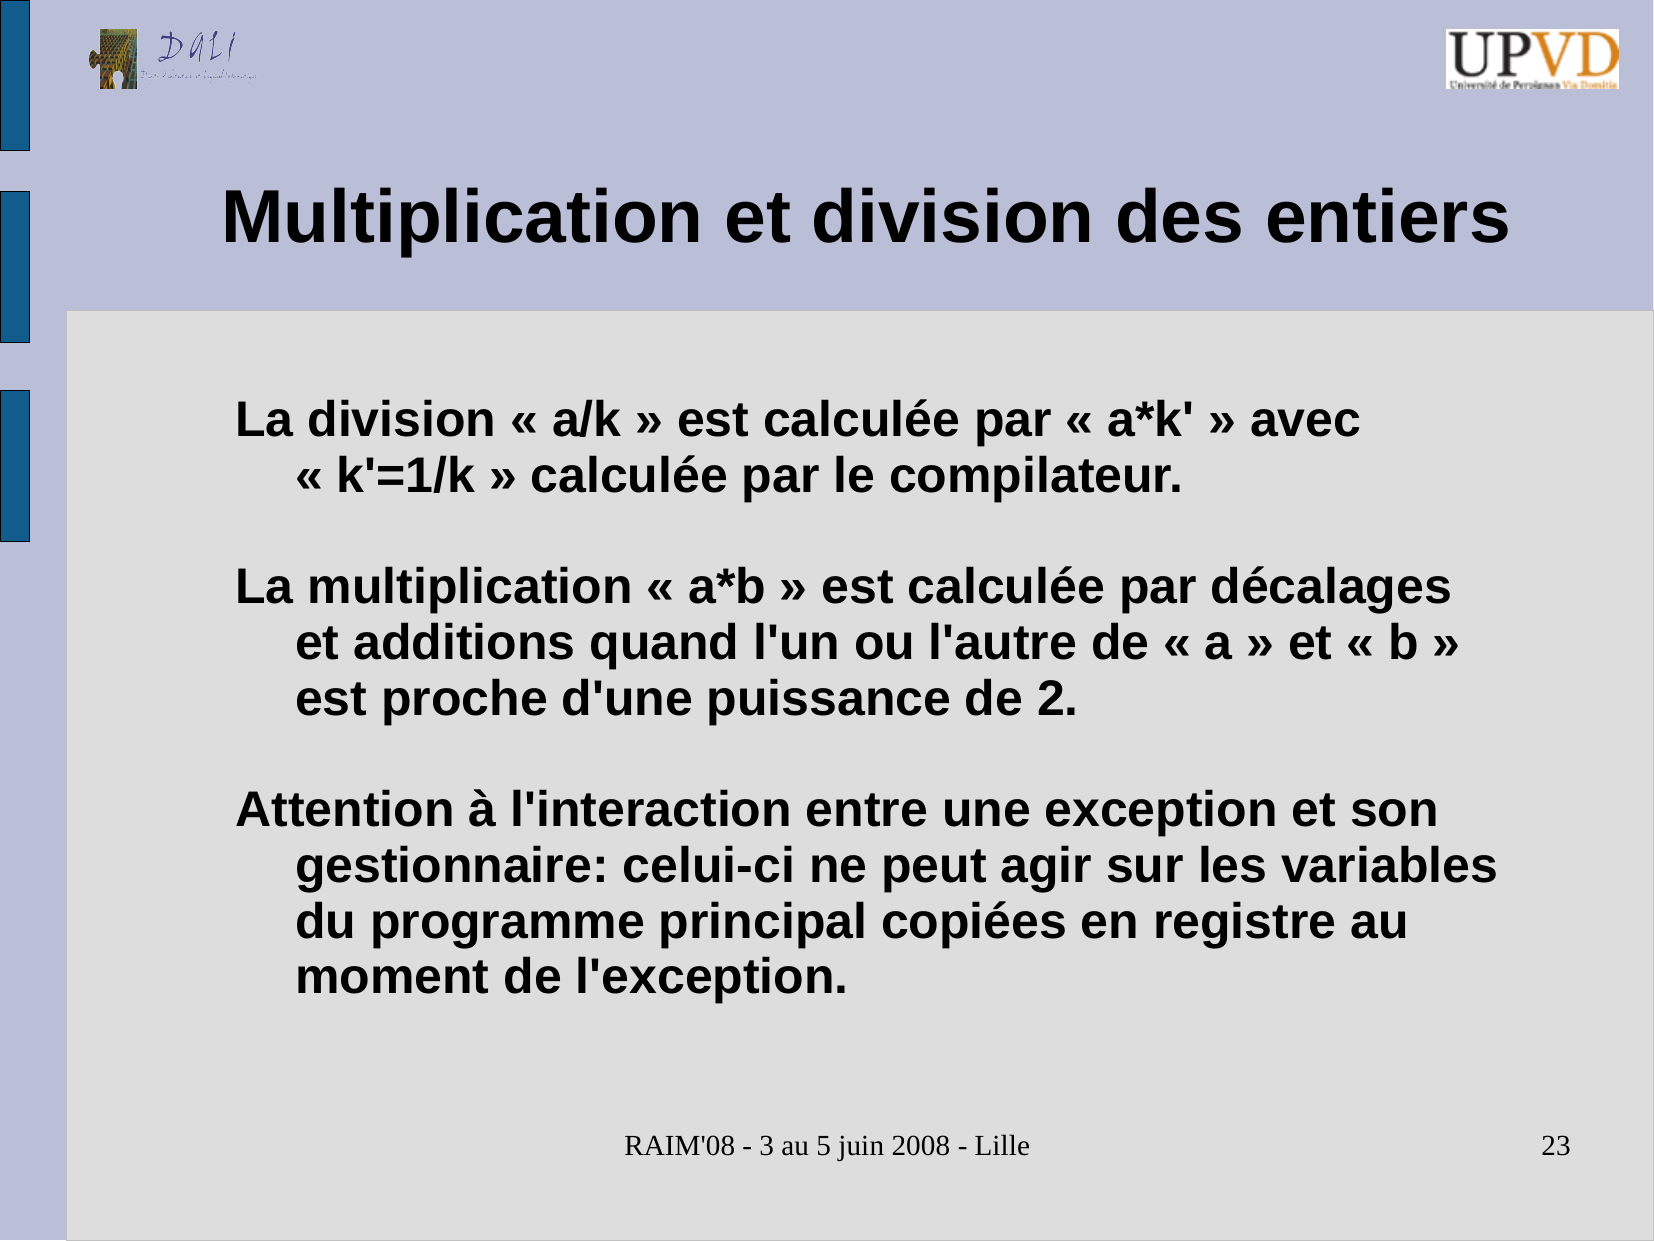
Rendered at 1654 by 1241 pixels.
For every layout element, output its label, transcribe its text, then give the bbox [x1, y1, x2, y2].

picture [88, 29, 261, 89]
text_box La division « a/k » est calculée par « a*k' » avec « k'=1/k » calculée par le compilateur. La multiplication « a*b » est calculée par décalages et additions quand l'un ou l'autre de « a » et « b » est proche d'une puissance de 2. Attention à l'interaction entre une exception et son gestionnaire: celui-ci ne peut agir sur les variables du programme principal copiées en registre au moment de l'exception. [206, 383, 1515, 1026]
text_box Multiplication et division des entiers [206, 166, 1528, 266]
picture [1446, 29, 1619, 89]
